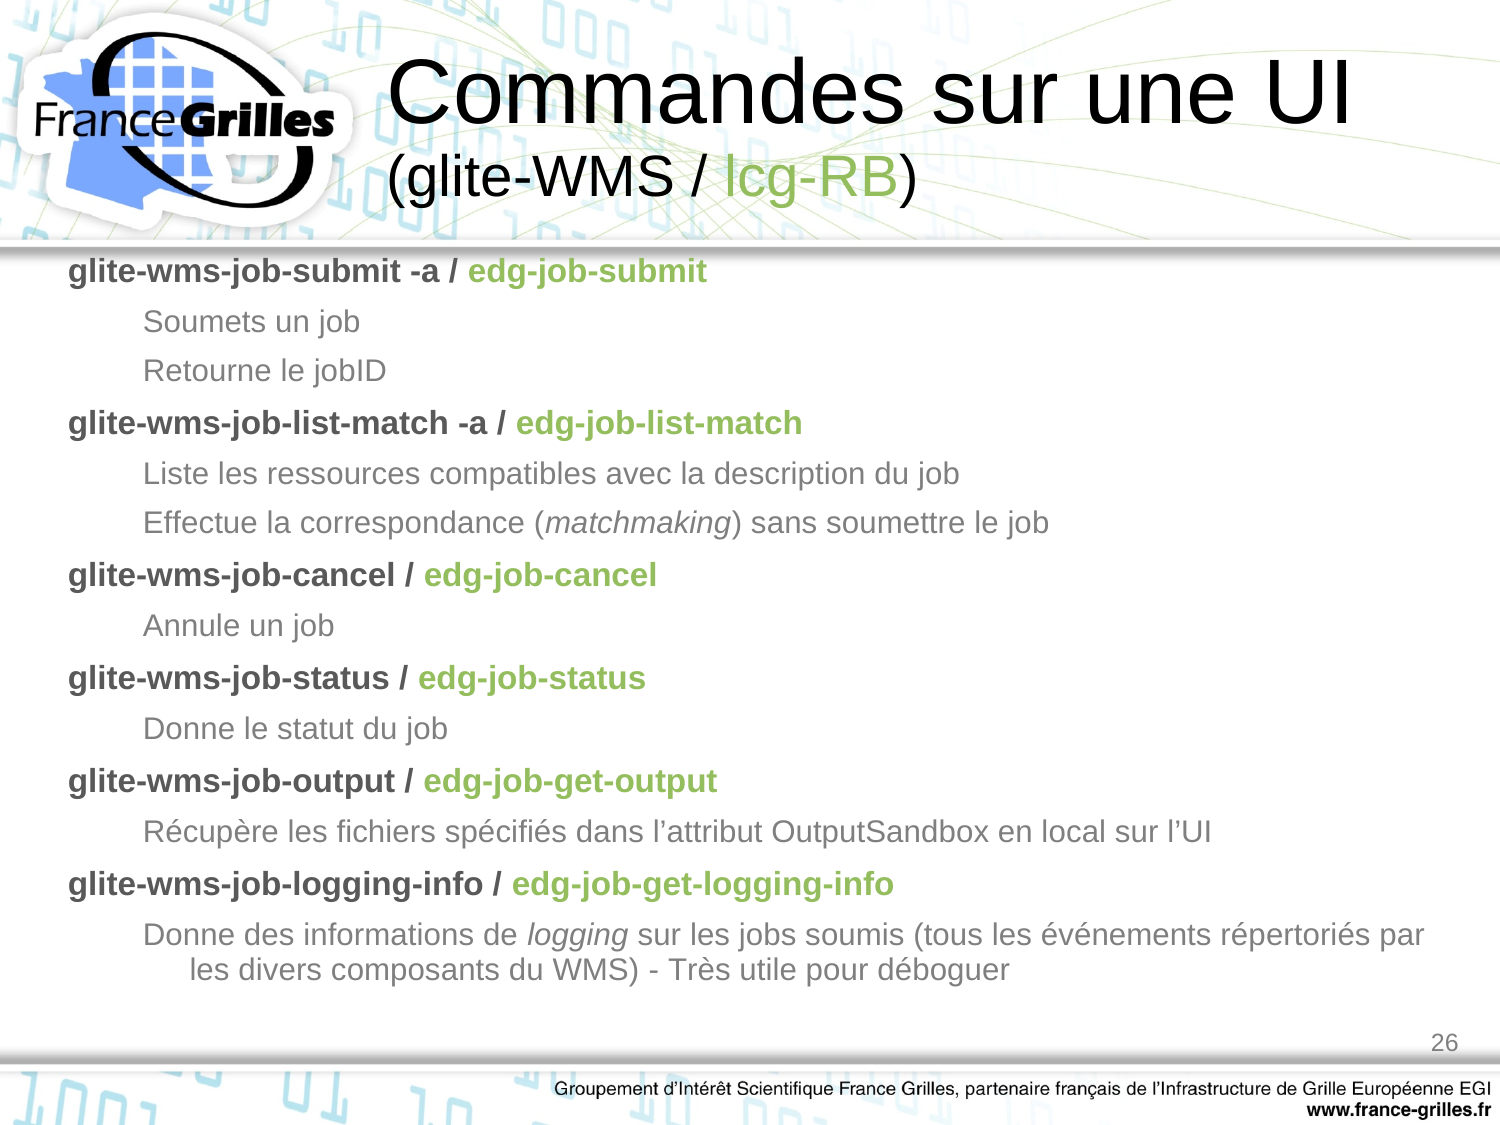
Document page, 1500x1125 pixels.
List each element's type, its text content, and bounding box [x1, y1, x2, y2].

picture [0, 0, 1500, 1125]
list glite-wms-job-submit -a / edg-job-submit Soumets un job Retourne le jobID glite-wms-job-list-match -a / edg-job-list-match Liste les ressources compatibles avec la description du job Effectue la correspondance (matchmaking) sans soumettre le job glite-wms-job-cancel / edg-job-cancel Annule un job glite-wms-job-status / edg-job-status Donne le statut du job glite-wms-job-output / edg-job-get-output Récupère les fichiers spécifiés dans l’attribut OutputSandbox en local sur l’UI glite-wms-job-logging-info / edg-job-get-logging-info Donne des informations de logging sur les jobs soumis (tous les événements répertoriés par les divers composants du WMS)‏ - Très utile pour déboguer [53, 244, 1459, 1071]
title Commandes sur une UI (glite-WMS / lcg-RB)‏ [372, 7, 1459, 244]
